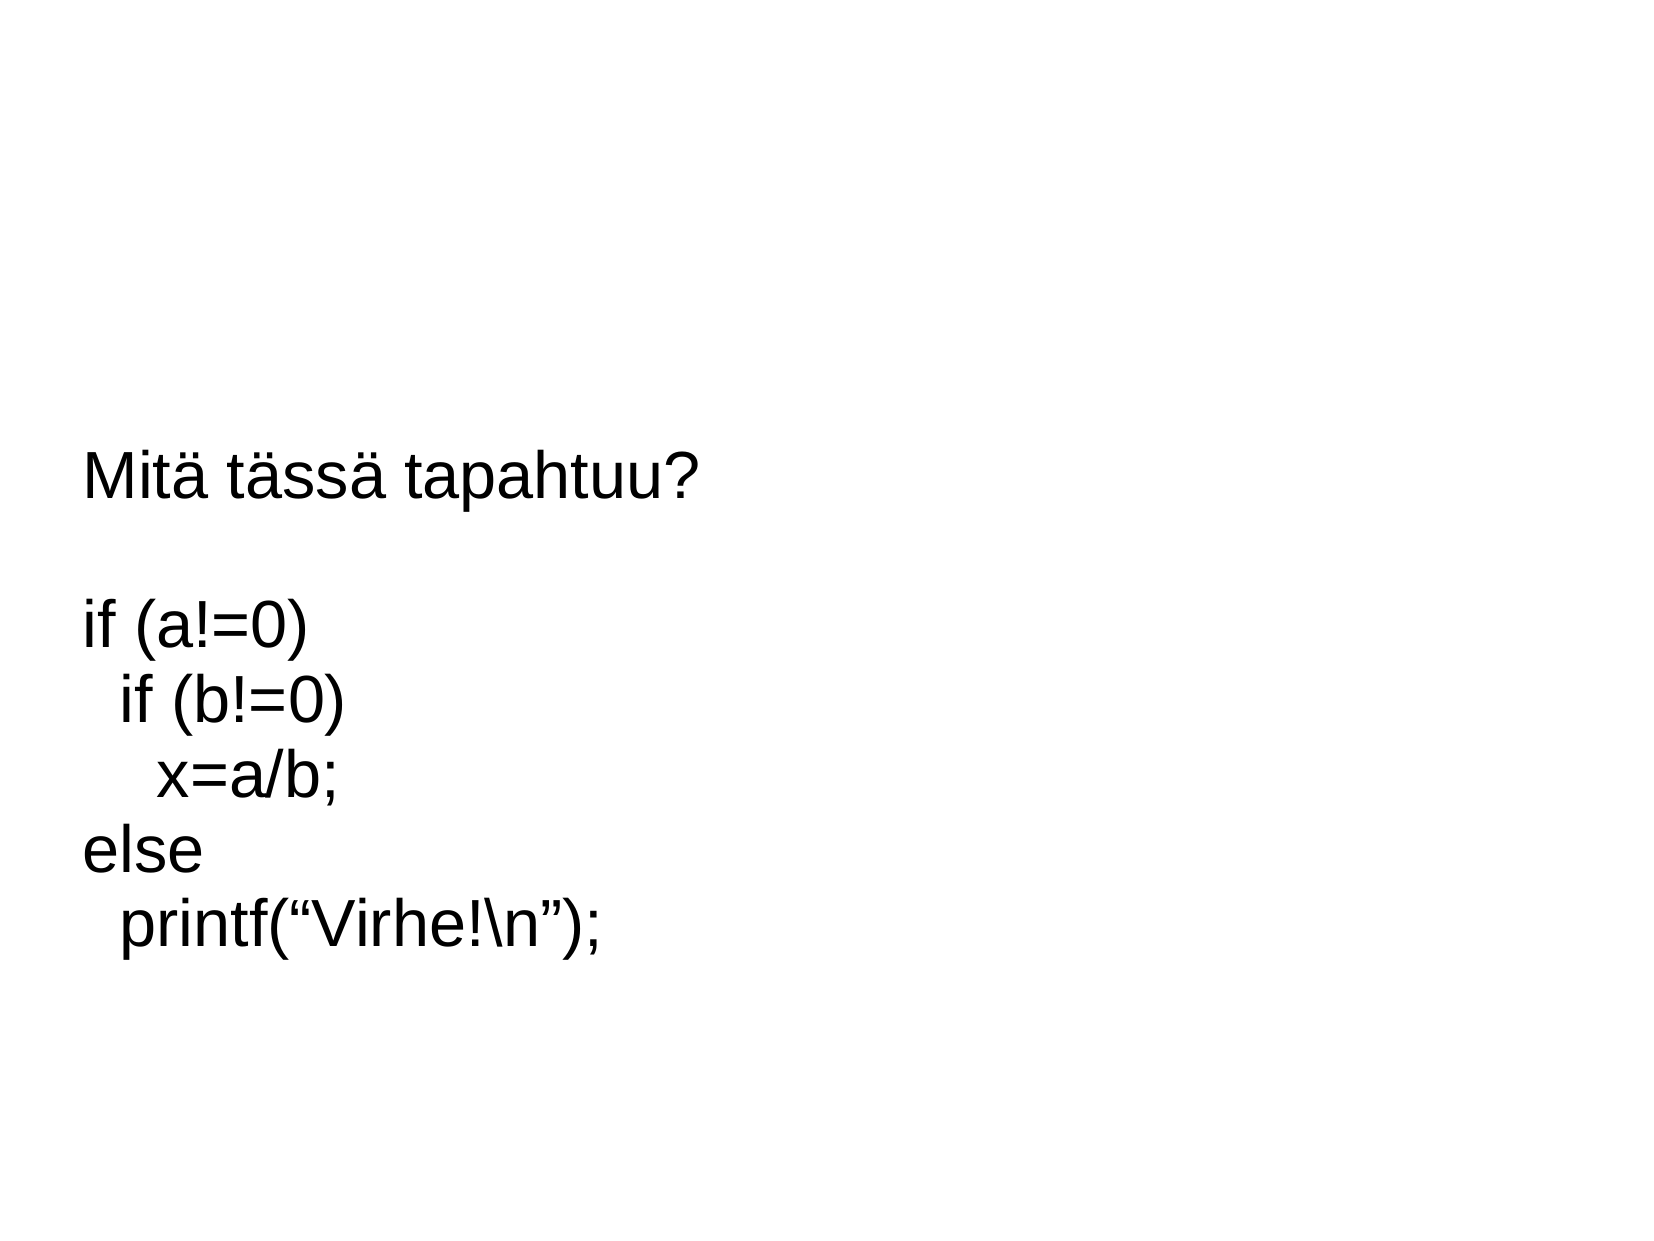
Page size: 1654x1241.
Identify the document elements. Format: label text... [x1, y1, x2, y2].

text_box Mitä tässä tapahtuu? if (a!=0) if (b!=0) x=a/b; else printf(“Virhe!\n”); [82, 297, 1571, 1102]
